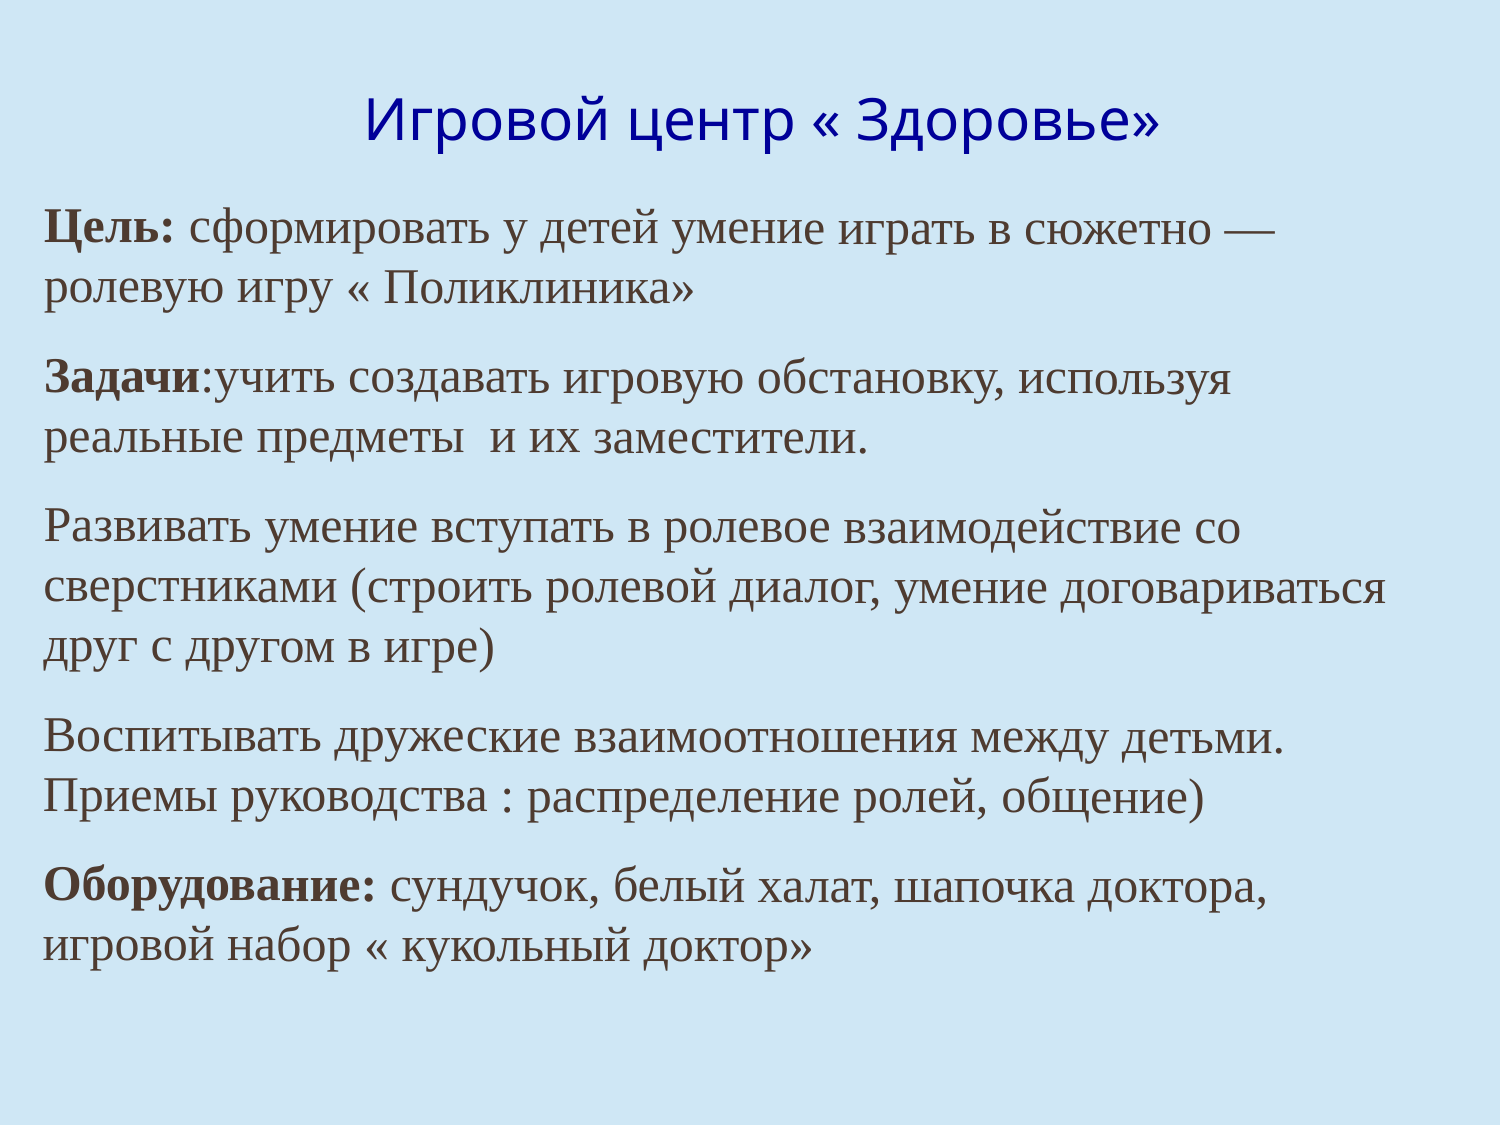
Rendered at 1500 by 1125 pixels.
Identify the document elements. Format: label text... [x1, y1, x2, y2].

title Игровой центр « Здоровье» [50, 75, 1475, 213]
list Цель: сформировать у детей умение играть в сюжетно — ролевую игру « Поликлиника» Задачи:учить создавать игровую обстановку, используя реальные предметы и их заместители. Развивать умение вступать в ролевое взаимодействие со сверстниками (строить ролевой диалог, умение договариваться друг с другом в игре) Воспитывать дружеские взаимоотношения между детьми. Приемы руководства : распределение ролей, общение) Оборудование: сундучок, белый халат, шапочка доктора, игровой набор « кукольный доктор» [27, 185, 1455, 931]
